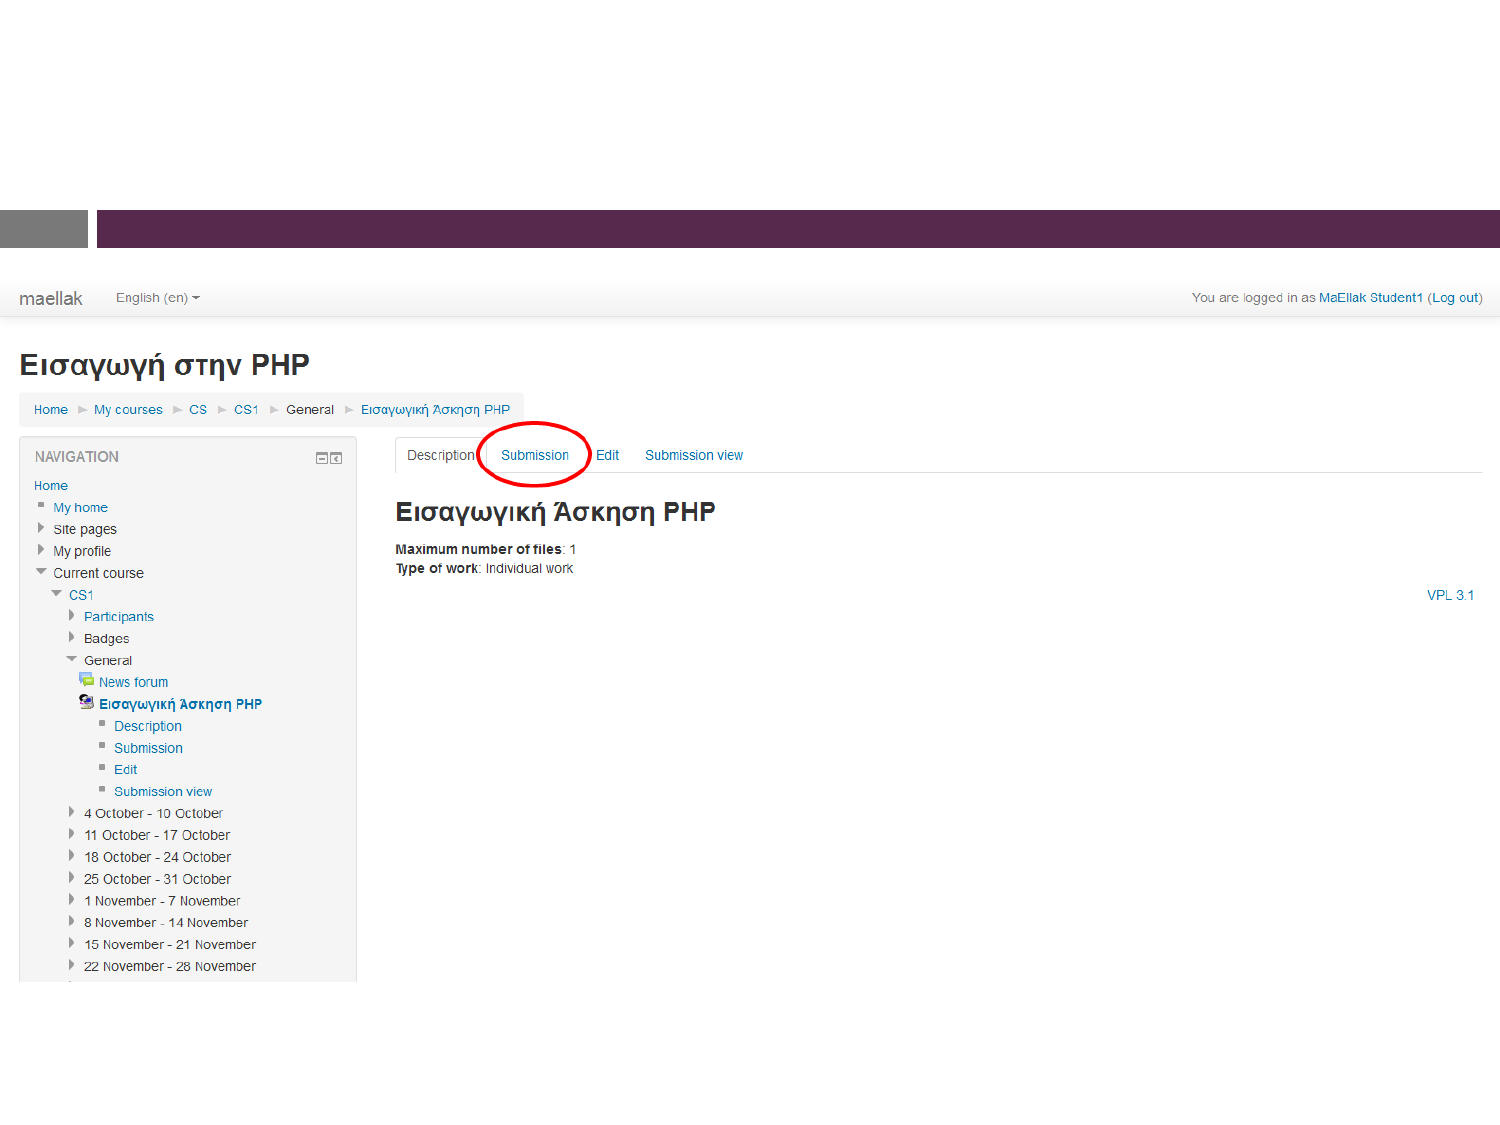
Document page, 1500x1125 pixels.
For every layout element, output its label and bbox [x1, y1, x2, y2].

picture [0, 278, 1500, 982]
